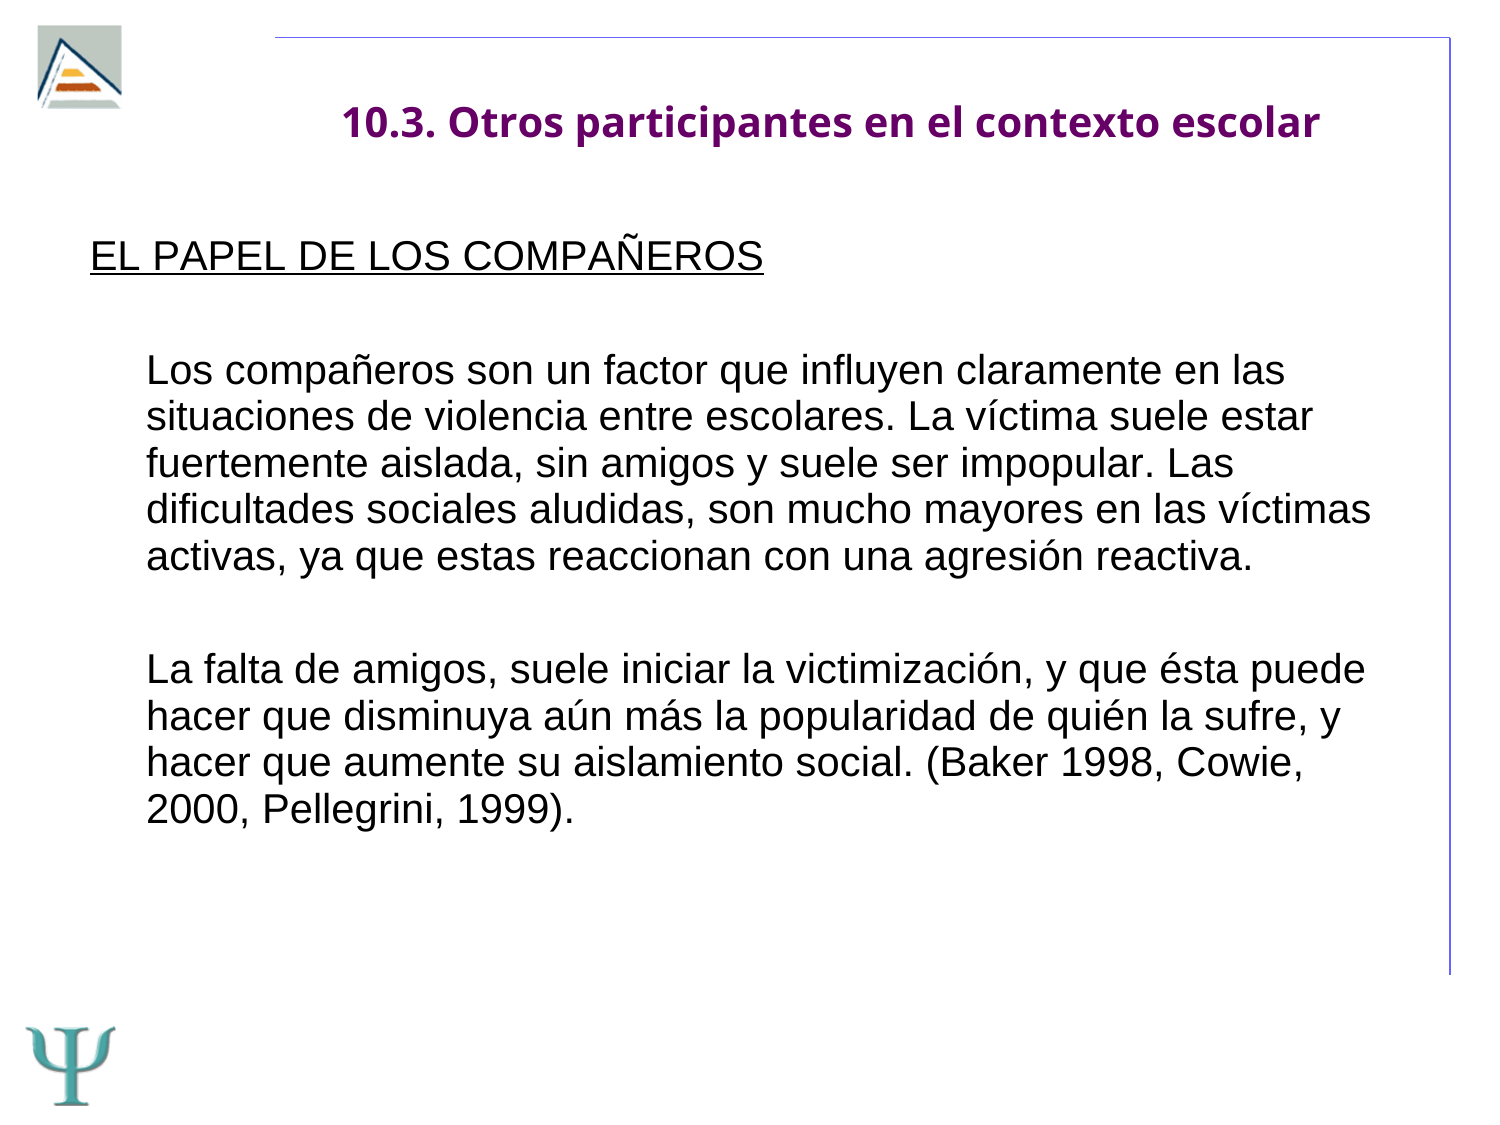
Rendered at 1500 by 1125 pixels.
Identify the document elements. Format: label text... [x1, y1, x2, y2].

picture [24, 1024, 75, 1106]
list EL PAPEL DE LOS COMPAÑEROS Los compañeros son un factor que influyen claramente en las situaciones de violencia entre escolares. La víctima suele estar fuertemente aislada, sin amigos y suele ser impopular. Las dificultades sociales aludidas, son mucho mayores en las víctimas activas, ya que estas reaccionan con una agresión reactiva. La falta de amigos, suele iniciar la victimización, y que ésta puede hacer que disminuya aún más la popularidad de quién la sufre, y hacer que aumente su aislamiento social. (Baker 1998, Cowie, 2000, Pellegrini, 1999). [75, 224, 1426, 1125]
title 10.3. Otros participantes en el contexto escolar [262, 74, 1401, 168]
picture [37, 24, 122, 109]
